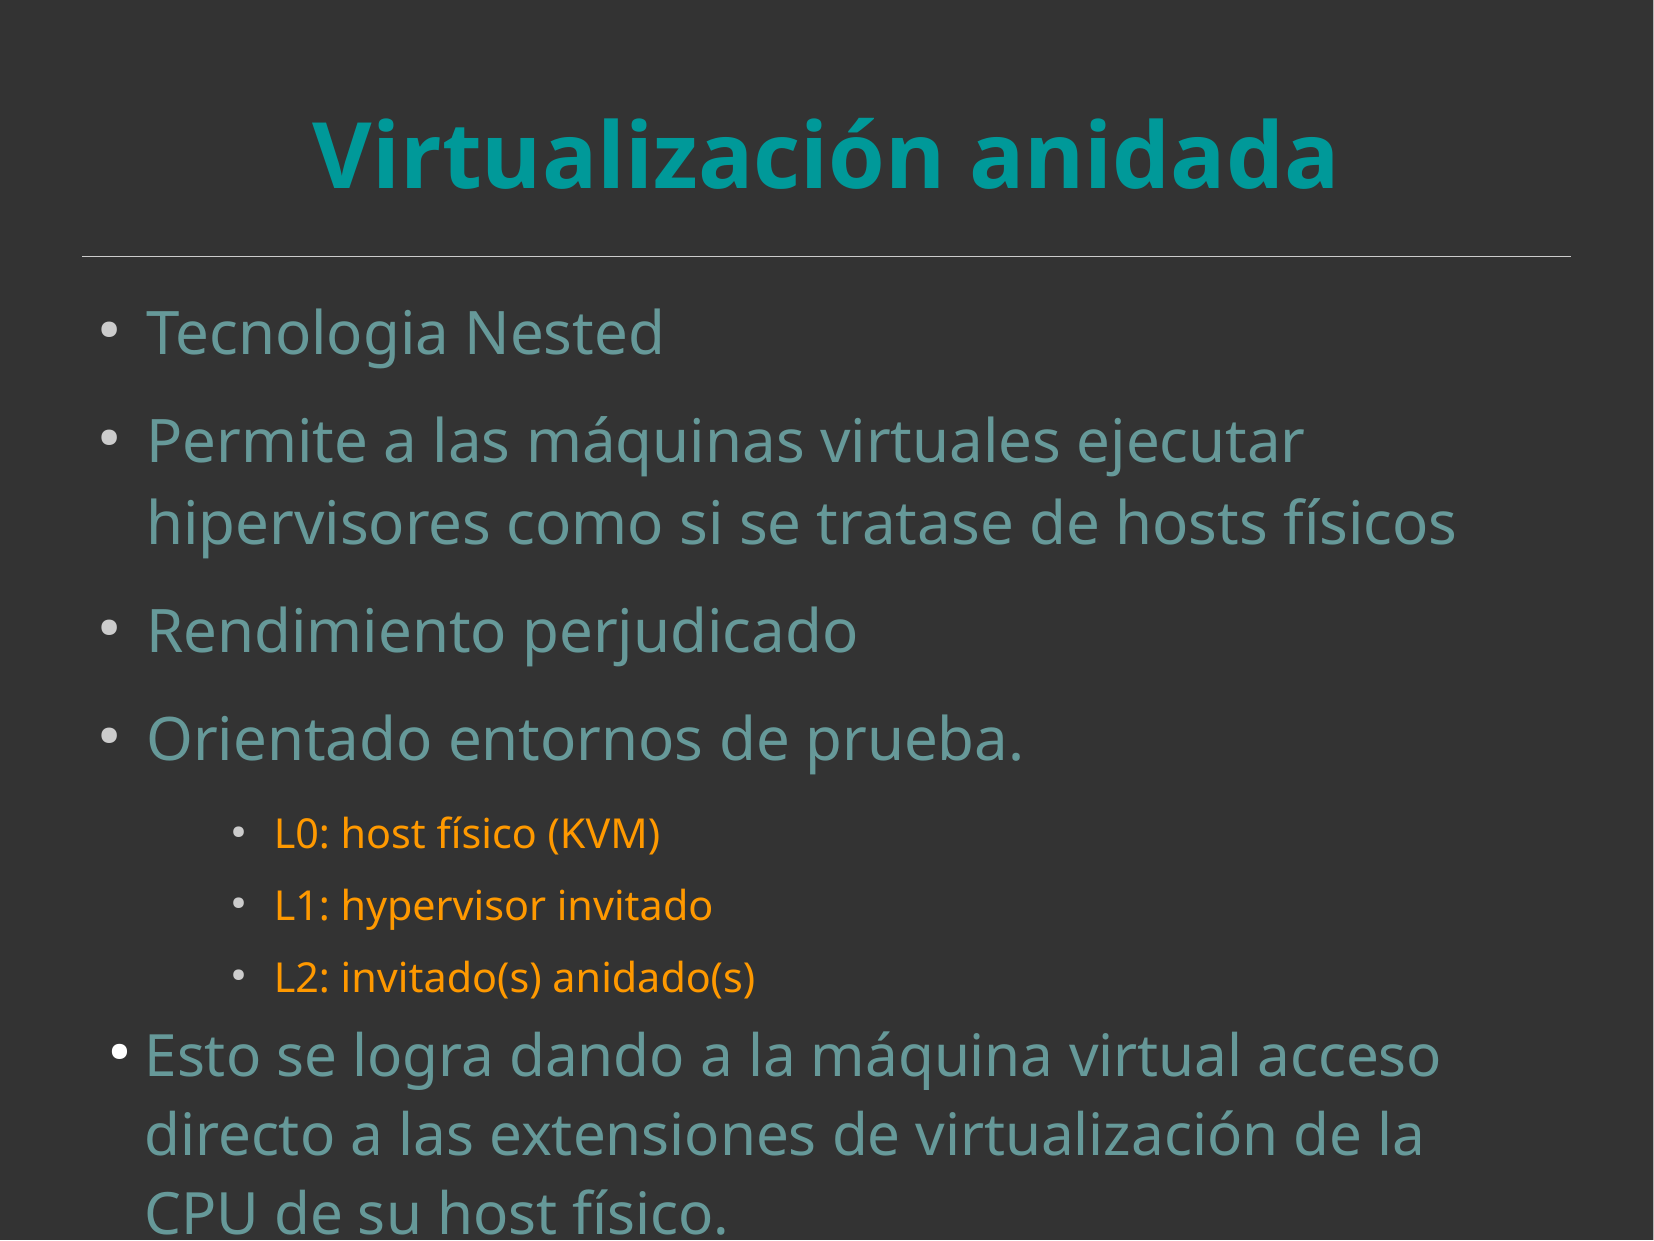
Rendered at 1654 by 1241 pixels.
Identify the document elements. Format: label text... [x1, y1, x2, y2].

title Virtualización anidada [82, 49, 1571, 257]
list Tecnologia Nested Permite a las máquinas virtuales ejecutar hipervisores como si se tratase de hosts físicos Rendimiento perjudicado Orientado entornos de prueba. L0: host físico (KVM) L1: hypervisor invitado L2: invitado(s) anidado(s) [82, 290, 1571, 1010]
text_box Esto se logra dando a la máquina virtual acceso directo a las extensiones de virtualización de la CPU de su host físico. [94, 1006, 1489, 1225]
